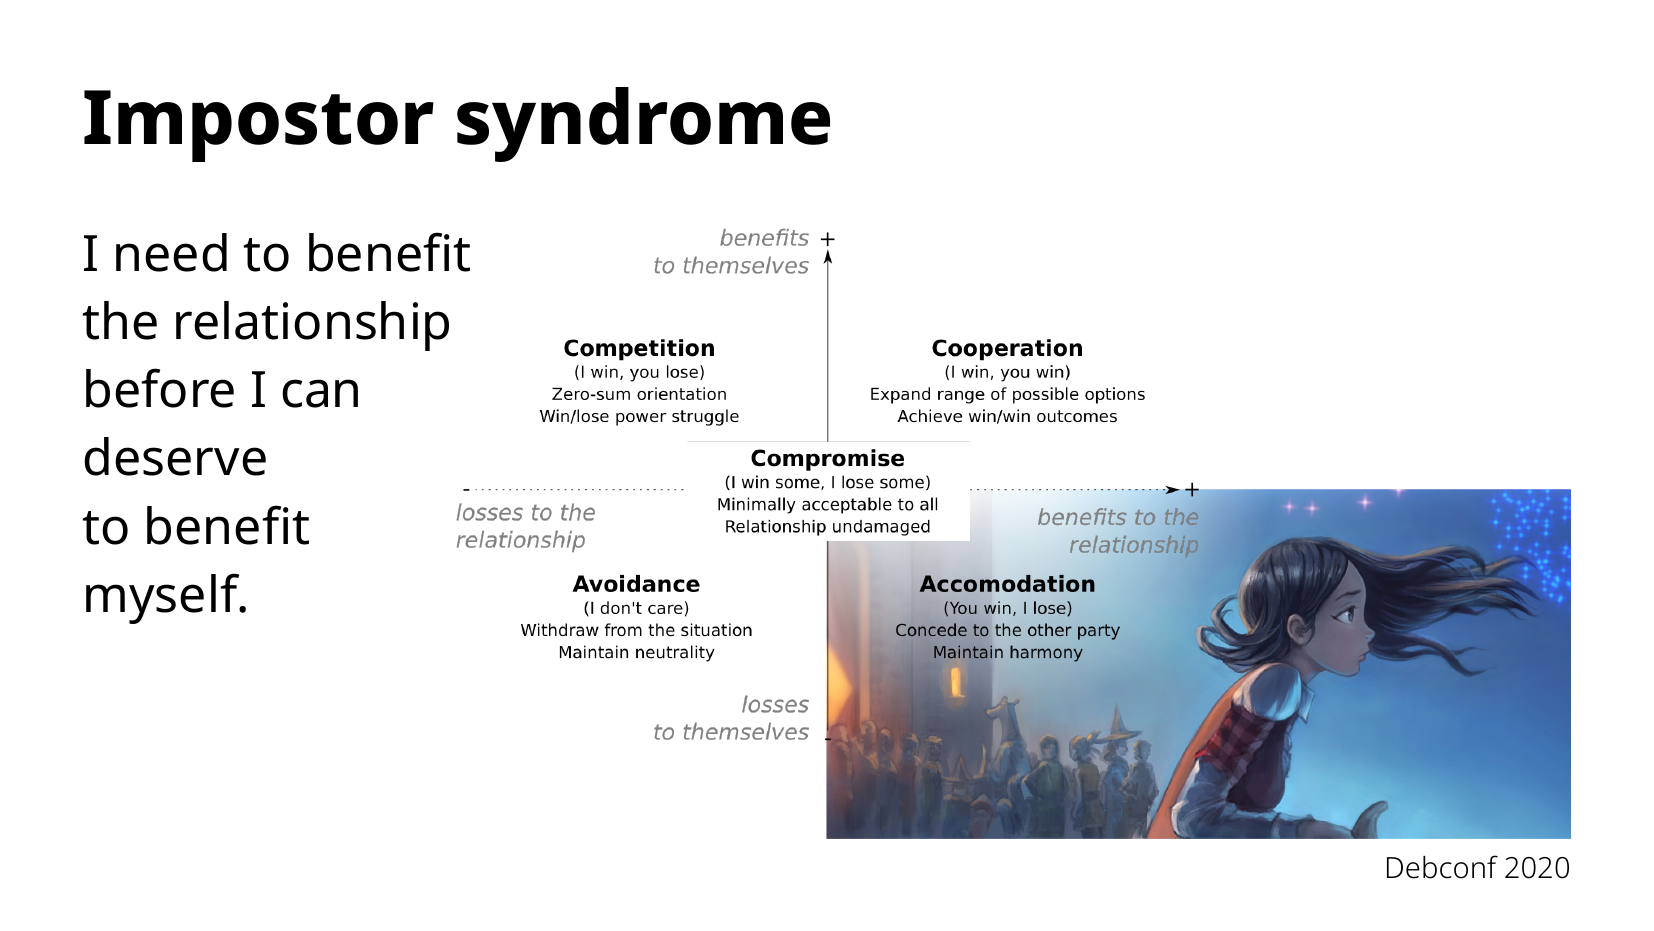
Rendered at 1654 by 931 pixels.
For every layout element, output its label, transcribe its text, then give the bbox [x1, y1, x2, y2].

list I need to benefit the relationship before I can deserve to benefit myself. [82, 217, 1571, 839]
title Impostor syndrome [82, 37, 1571, 193]
